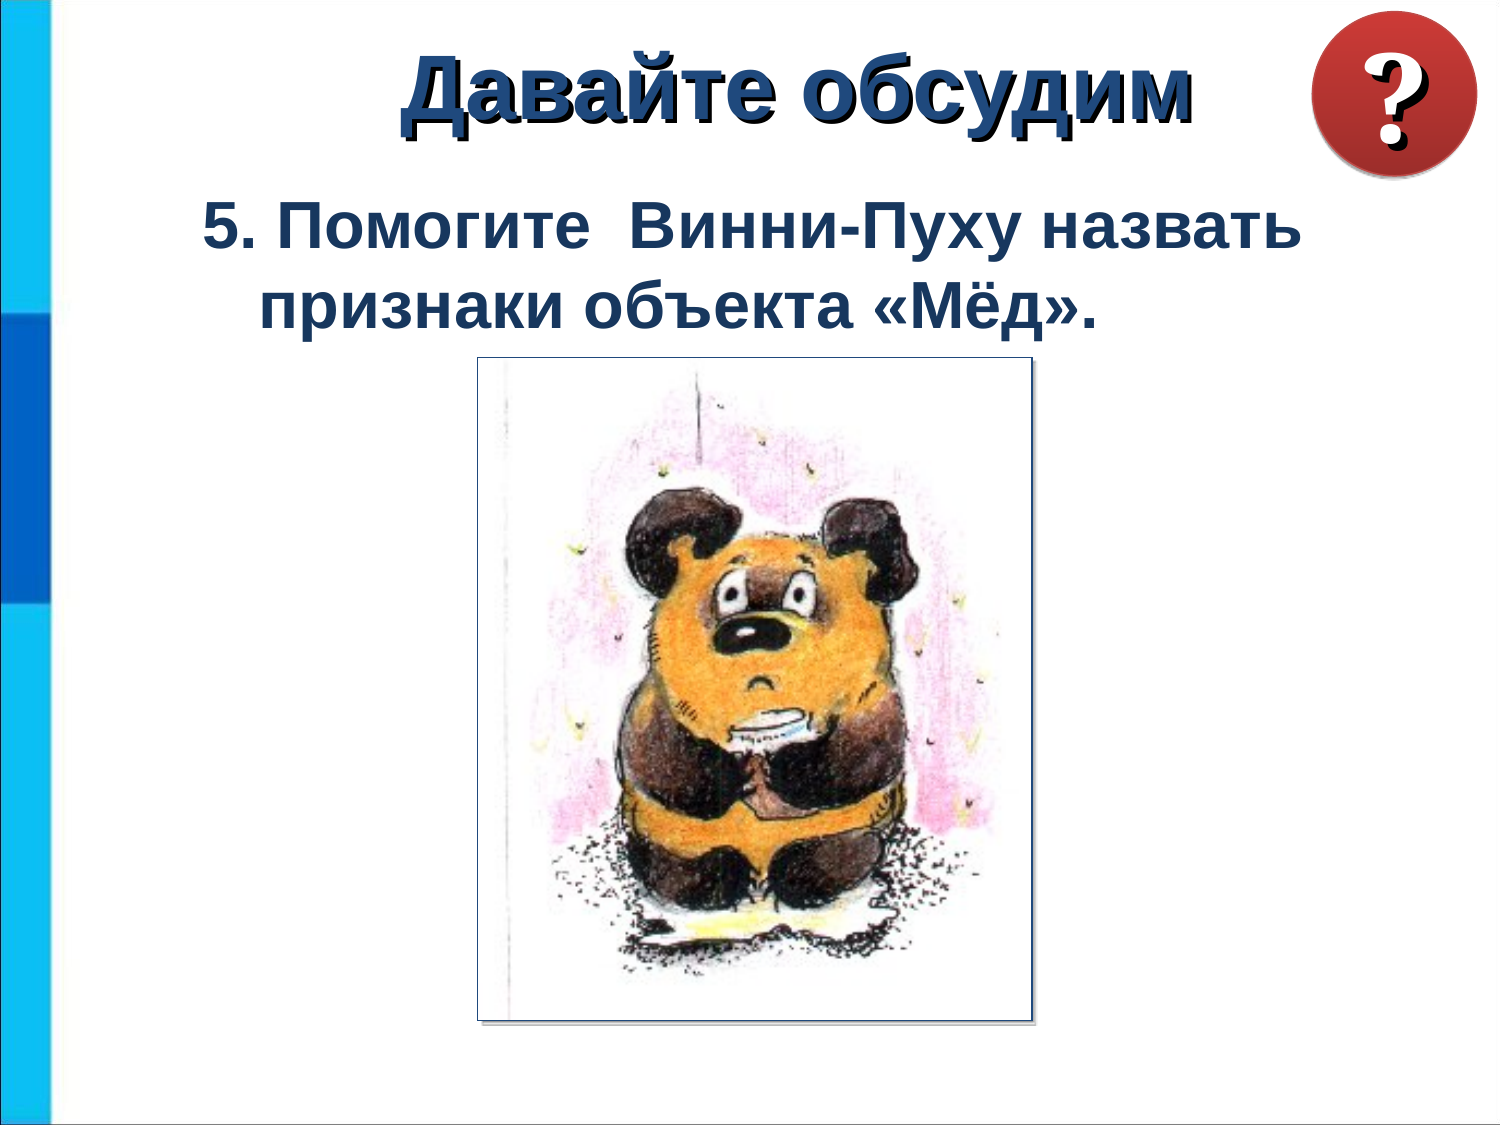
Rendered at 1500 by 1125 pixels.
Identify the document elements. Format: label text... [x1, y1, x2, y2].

picture [0, 0, 1500, 1125]
text_box ? [1312, 11, 1477, 176]
list 5. Помогите Винни-Пуху назвать признаки объекта «Мёд». [187, 174, 1405, 352]
title Давайте обсудим [171, 30, 1341, 135]
